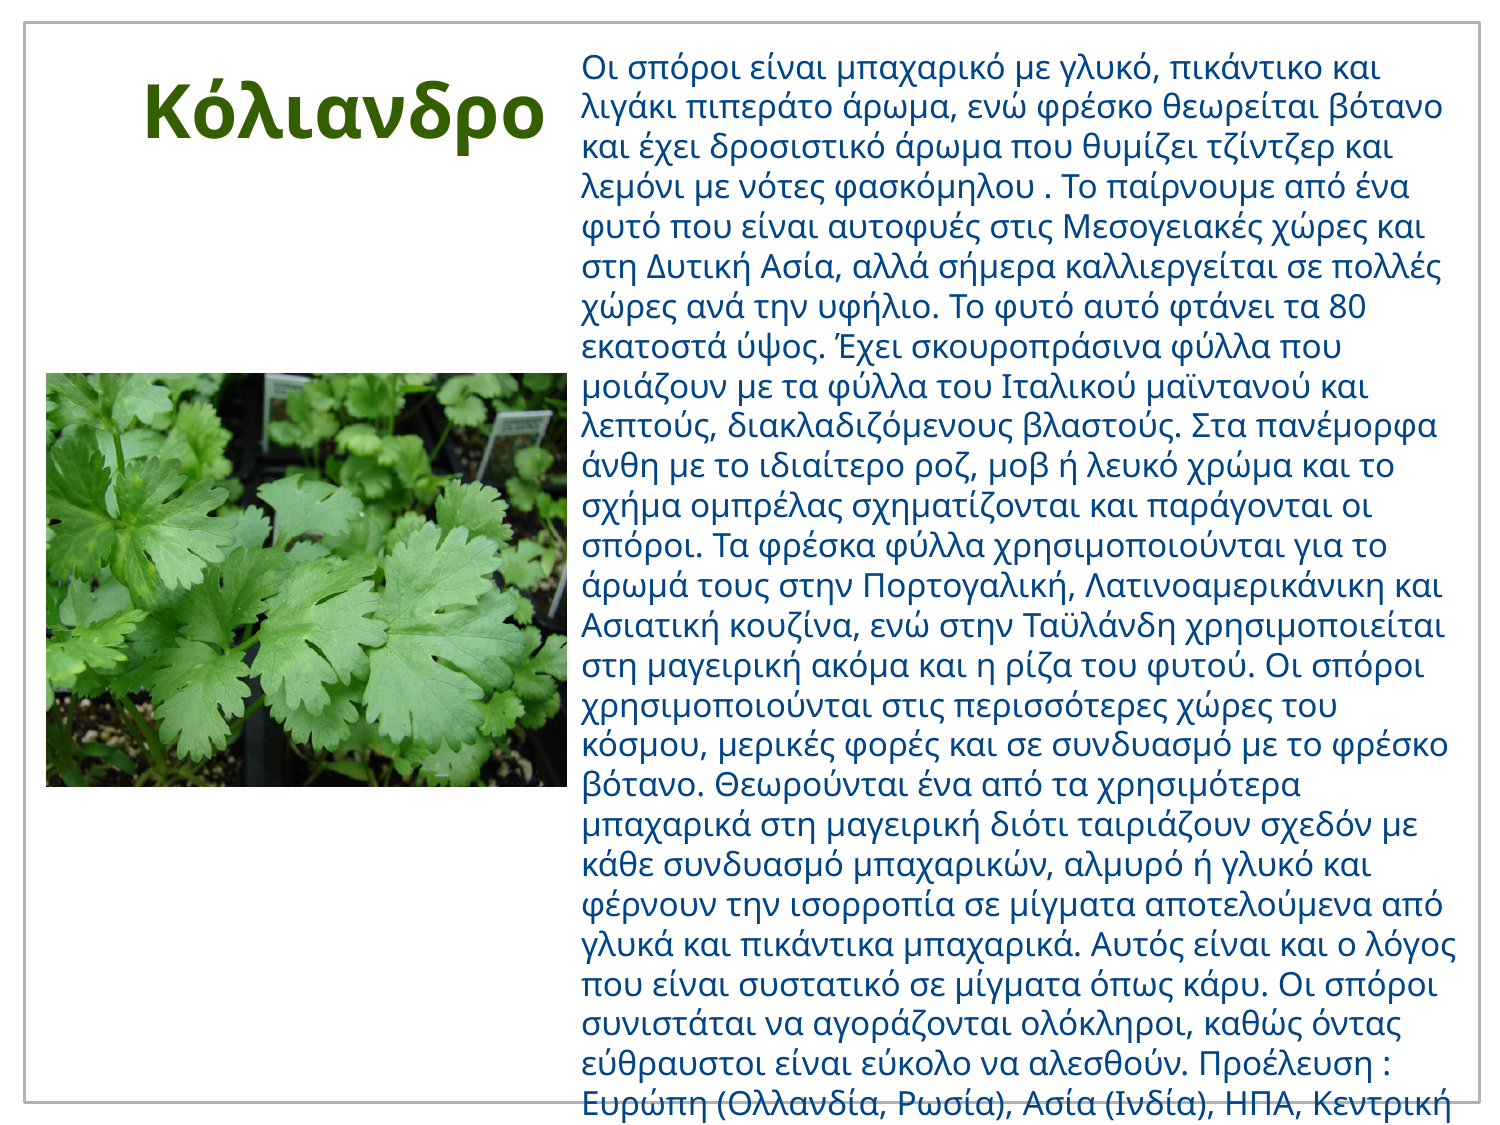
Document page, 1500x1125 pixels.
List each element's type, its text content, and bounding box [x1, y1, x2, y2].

picture [46, 373, 567, 787]
list Οι σπόροι είναι μπαχαρικό με γλυκό, πικάντικο και λιγάκι πιπεράτο άρωμα, ενώ φρέσκο θεωρείται βότανο και έχει δροσιστικό άρωμα που θυμίζει τζίντζερ και λεμόνι με νότες φασκόμηλου . Το παίρνουμε από ένα φυτό που είναι αυτοφυές στις Μεσογειακές χώρες και στη Δυτική Ασία, αλλά σήμερα καλλιεργείται σε πολλές χώρες ανά την υφήλιο. Το φυτό αυτό φτάνει τα 80 εκατοστά ύψος. Έχει σκουροπράσινα φύλλα που μοιάζουν με τα φύλλα του Ιταλικού μαϊντανού και λεπτούς, διακλαδιζόμενους βλαστούς. Στα πανέμορφα άνθη με το ιδιαίτερο ροζ, μοβ ή λευκό χρώμα και το σχήμα ομπρέλας σχηματίζονται και παράγονται οι σπόροι. Τα φρέσκα φύλλα χρησιμοποιούνται για το άρωμά τους στην Πορτογαλική, Λατινοαμερικάνικη και Ασιατική κουζίνα, ενώ στην Ταϋλάνδη χρησιμοποιείται στη μαγειρική ακόμα και η ρίζα του φυτού. Οι σπόροι χρησιμοποιούνται στις περισσότερες χώρες του κόσμου, μερικές φορές και σε συνδυασμό με το φρέσκο βότανο. Θεωρούνται ένα από τα χρησιμότερα μπαχαρικά στη μαγειρική διότι ταιριάζουν σχεδόν με κάθε συνδυασμό μπαχαρικών, αλμυρό ή γλυκό και φέρνουν την ισορροπία σε μίγματα αποτελούμενα από γλυκά και πικάντικα μπαχαρικά. Αυτός είναι και ο λόγος που είναι συστατικό σε μίγματα όπως κάρυ. Οι σπόροι συνιστάται να αγοράζονται ολόκληροι, καθώς όντας εύθραυστοι είναι εύκολο να αλεσθούν. Προέλευση : Ευρώπη (Ολλανδία, Ρωσία), Ασία (Ινδία), ΗΠΑ, Κεντρική και Λατινική Αμερική και Αφρική (Μαρόκο). [566, 30, 1483, 1125]
title Κόλιανδρο [126, 48, 566, 237]
